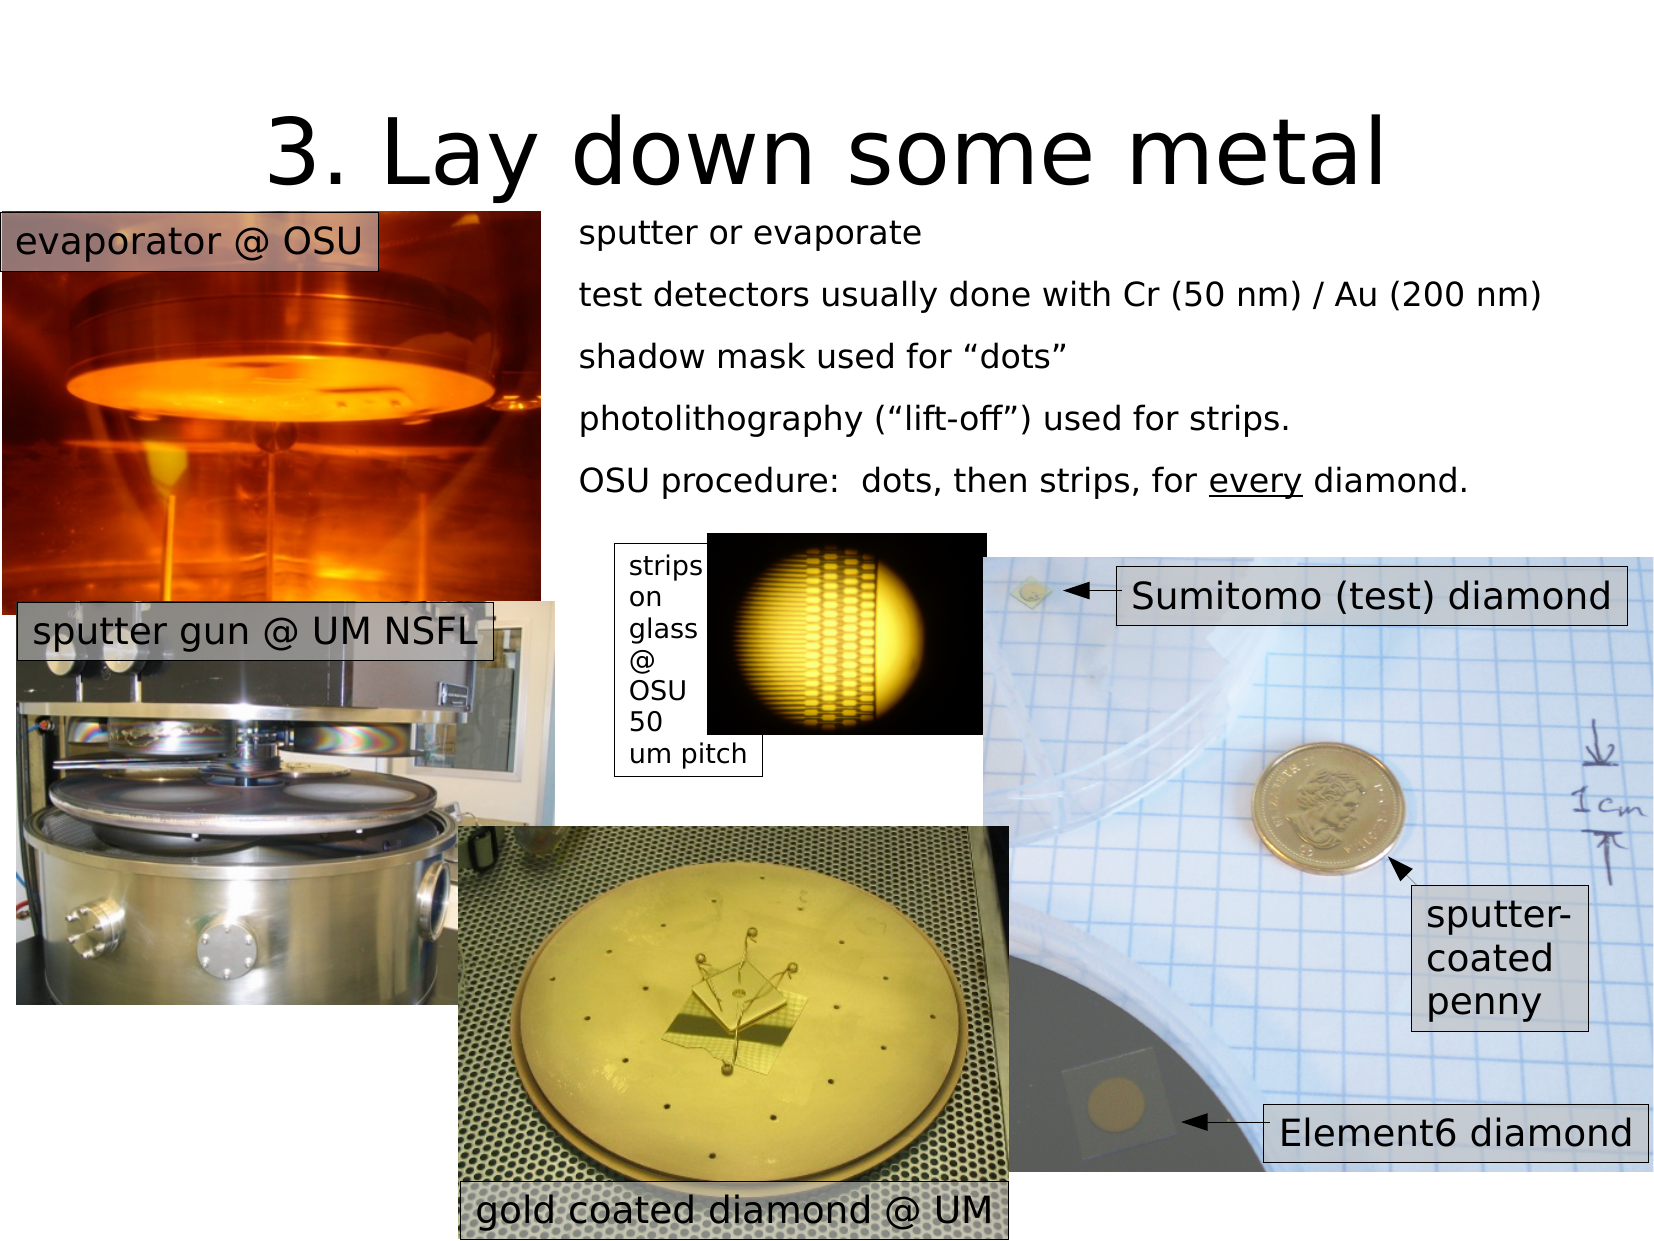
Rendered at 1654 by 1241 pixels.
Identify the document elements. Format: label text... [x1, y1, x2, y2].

text_box sputter-coated penny [1411, 885, 1589, 1032]
text_box Sumitomo (test) diamond [1116, 566, 1618, 626]
text_box evaporator @ OSU [0, 212, 372, 272]
title 3. Lay down some metal [82, 56, 1571, 250]
text_box gold coated diamond @ UM [460, 1181, 999, 1240]
picture [2, 211, 1654, 1239]
text_box Element6 diamond [1263, 1104, 1642, 1163]
list sputter or evaporate test detectors usually done with Cr (50 nm) / Au (200 nm) shadow mask used for “dots” photolithography (“lift-off”) used for strips. OSU procedure: dots, then strips, for every diamond. [561, 213, 1642, 1018]
text_box sputter gun @ UM NSFL [17, 602, 485, 661]
